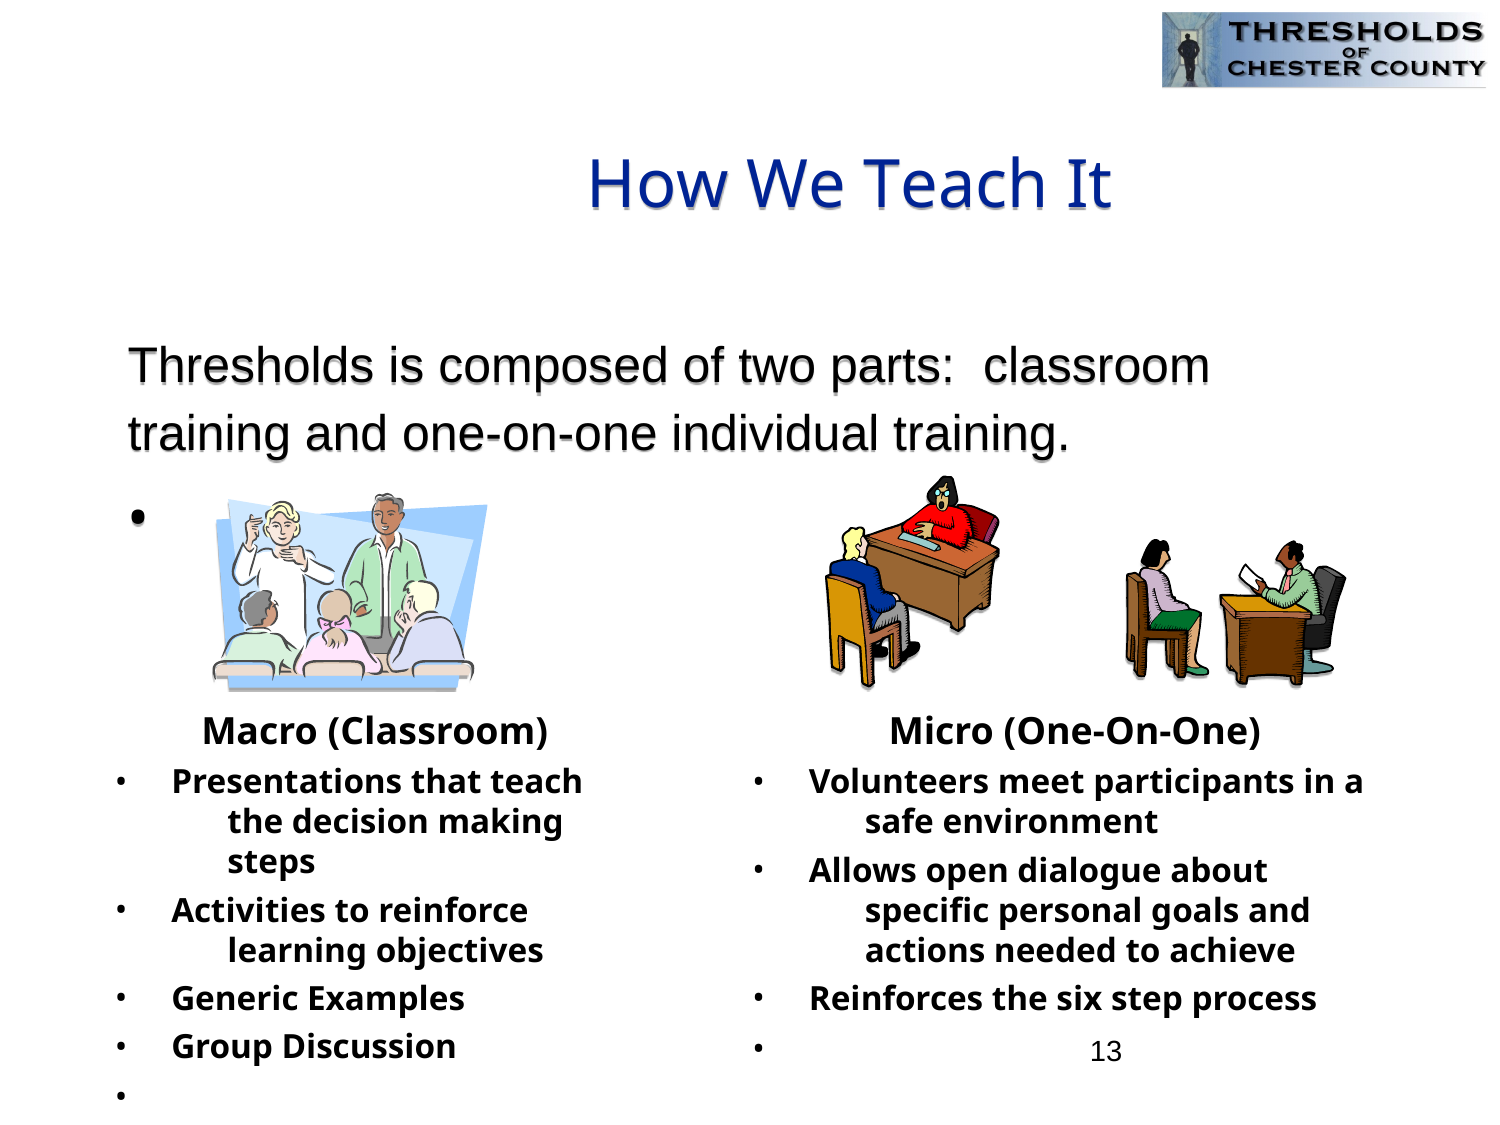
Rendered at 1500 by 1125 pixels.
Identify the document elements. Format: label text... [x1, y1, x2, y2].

picture [212, 492, 488, 688]
picture [825, 473, 1004, 688]
picture [1125, 531, 1348, 686]
text_box 13 [1074, 1025, 1388, 1101]
text_box Micro (One-On-One) Volunteers meet participants in a safe environment Allows open dialogue about specific personal goals and actions needed to achieve Reinforces the six step process [737, 700, 1413, 1025]
text_box Macro (Classroom) Presentations that teach the decision making steps Activities to reinforce learning objectives Generic Examples Group Discussion [100, 700, 650, 1025]
title How We Teach It [312, 87, 1388, 276]
list Thresholds is composed of two parts: classroom training and one-on-one individual training. [112, 324, 1388, 479]
